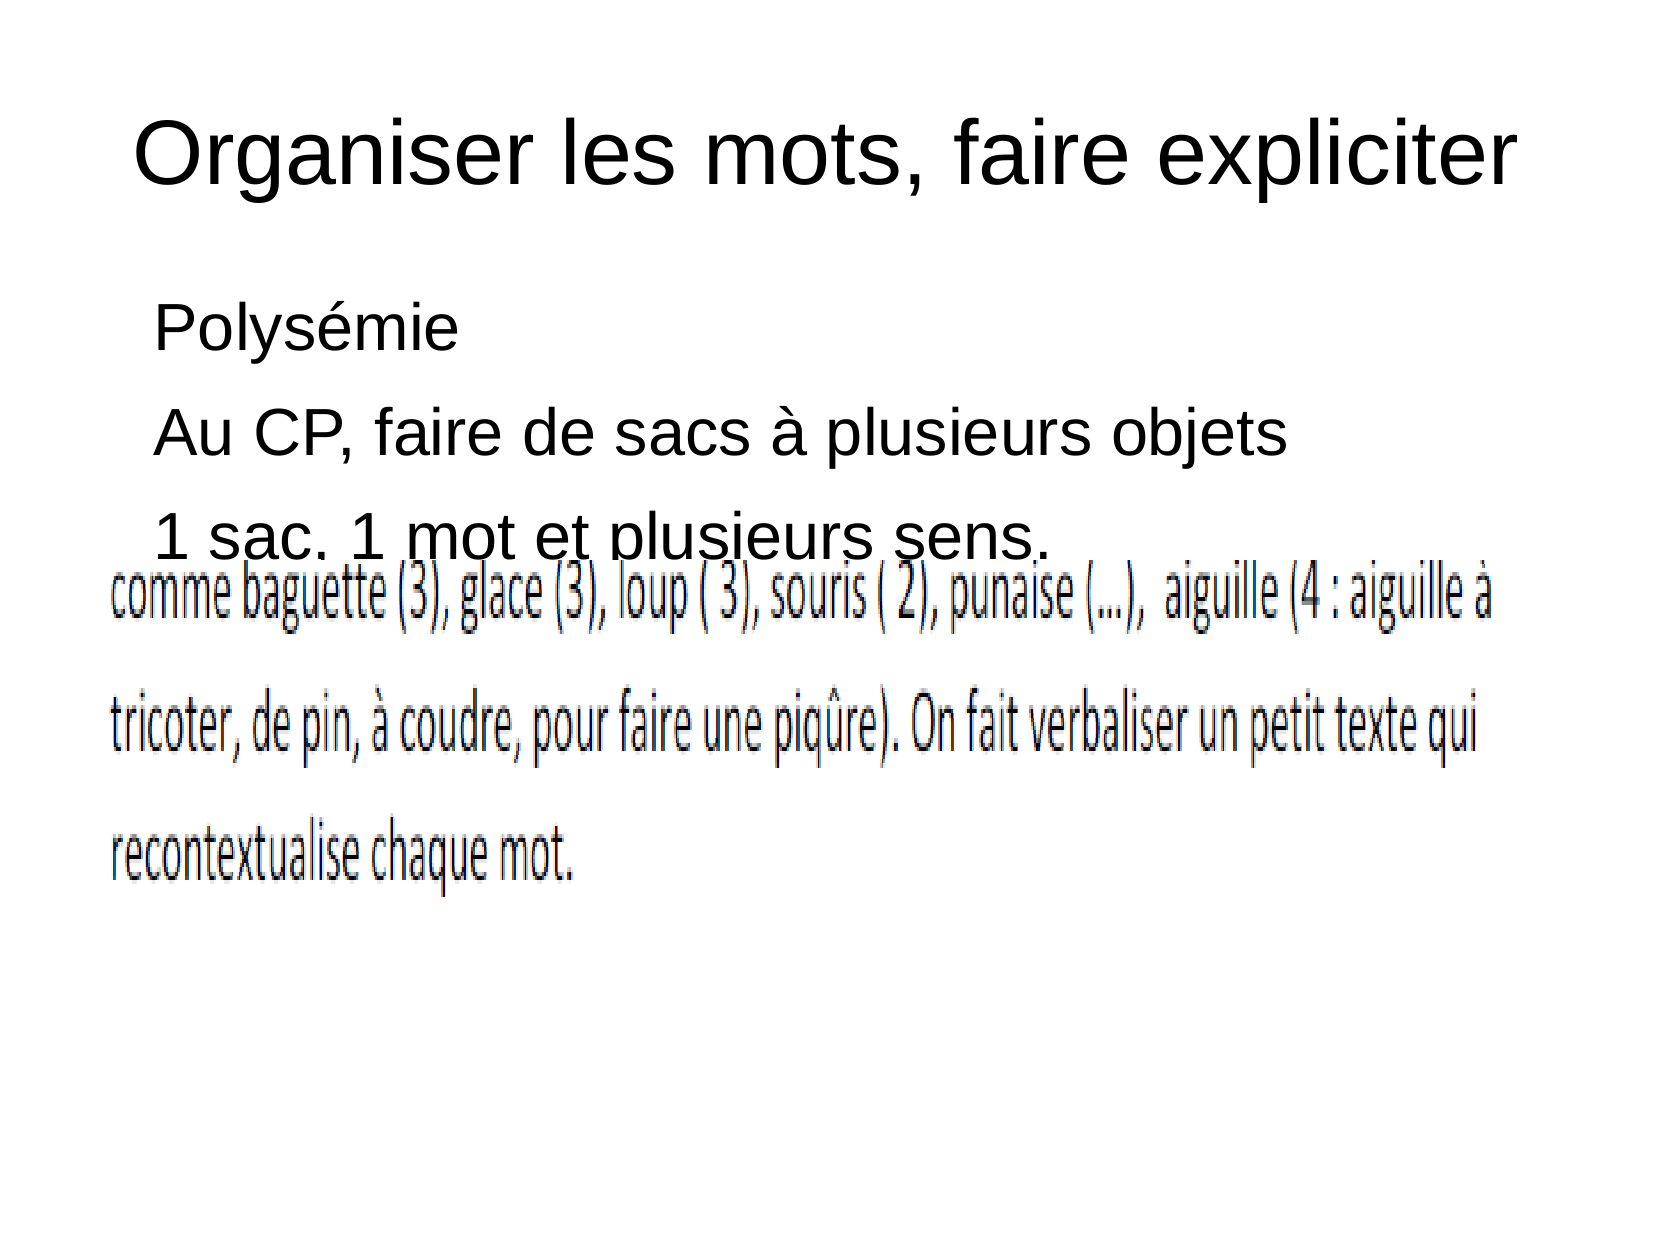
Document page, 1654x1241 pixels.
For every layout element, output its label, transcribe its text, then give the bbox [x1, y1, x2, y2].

list Polysémie Au CP, faire de sacs à plusieurs objets 1 sac, 1 mot et plusieurs sens. [82, 290, 1571, 1010]
title Organiser les mots, faire expliciter [82, 49, 1571, 257]
picture [106, 560, 1548, 922]
